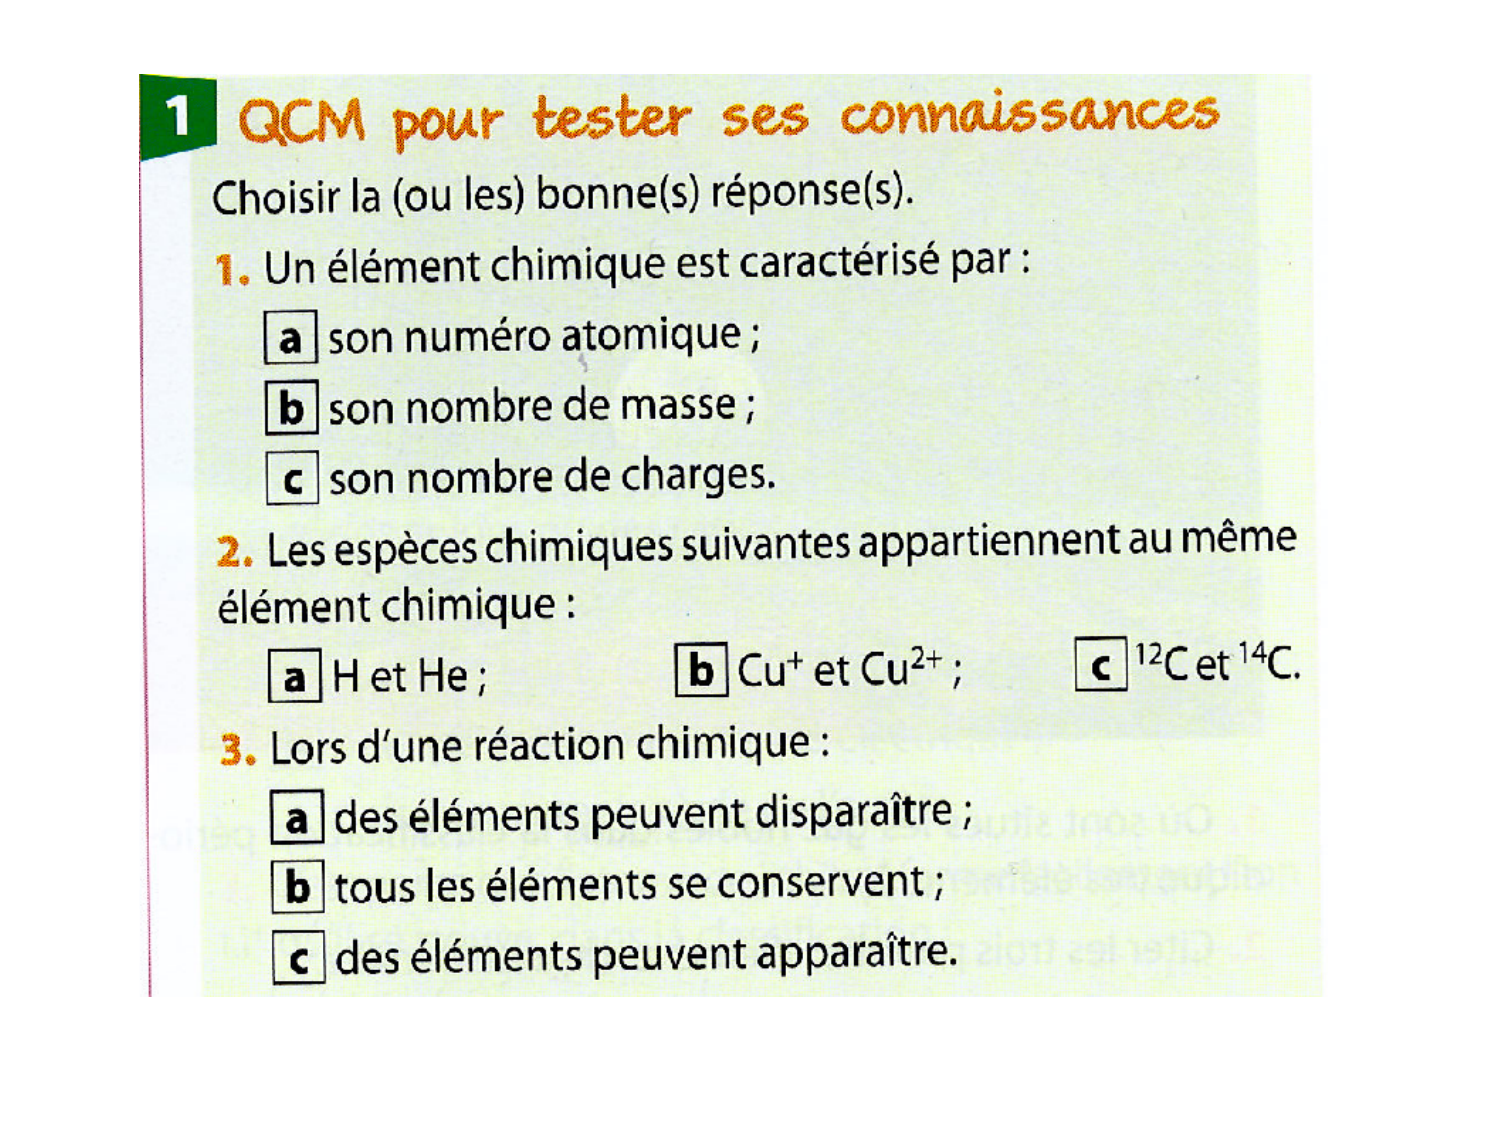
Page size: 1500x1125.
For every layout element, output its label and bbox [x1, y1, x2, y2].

picture [139, 74, 1328, 997]
